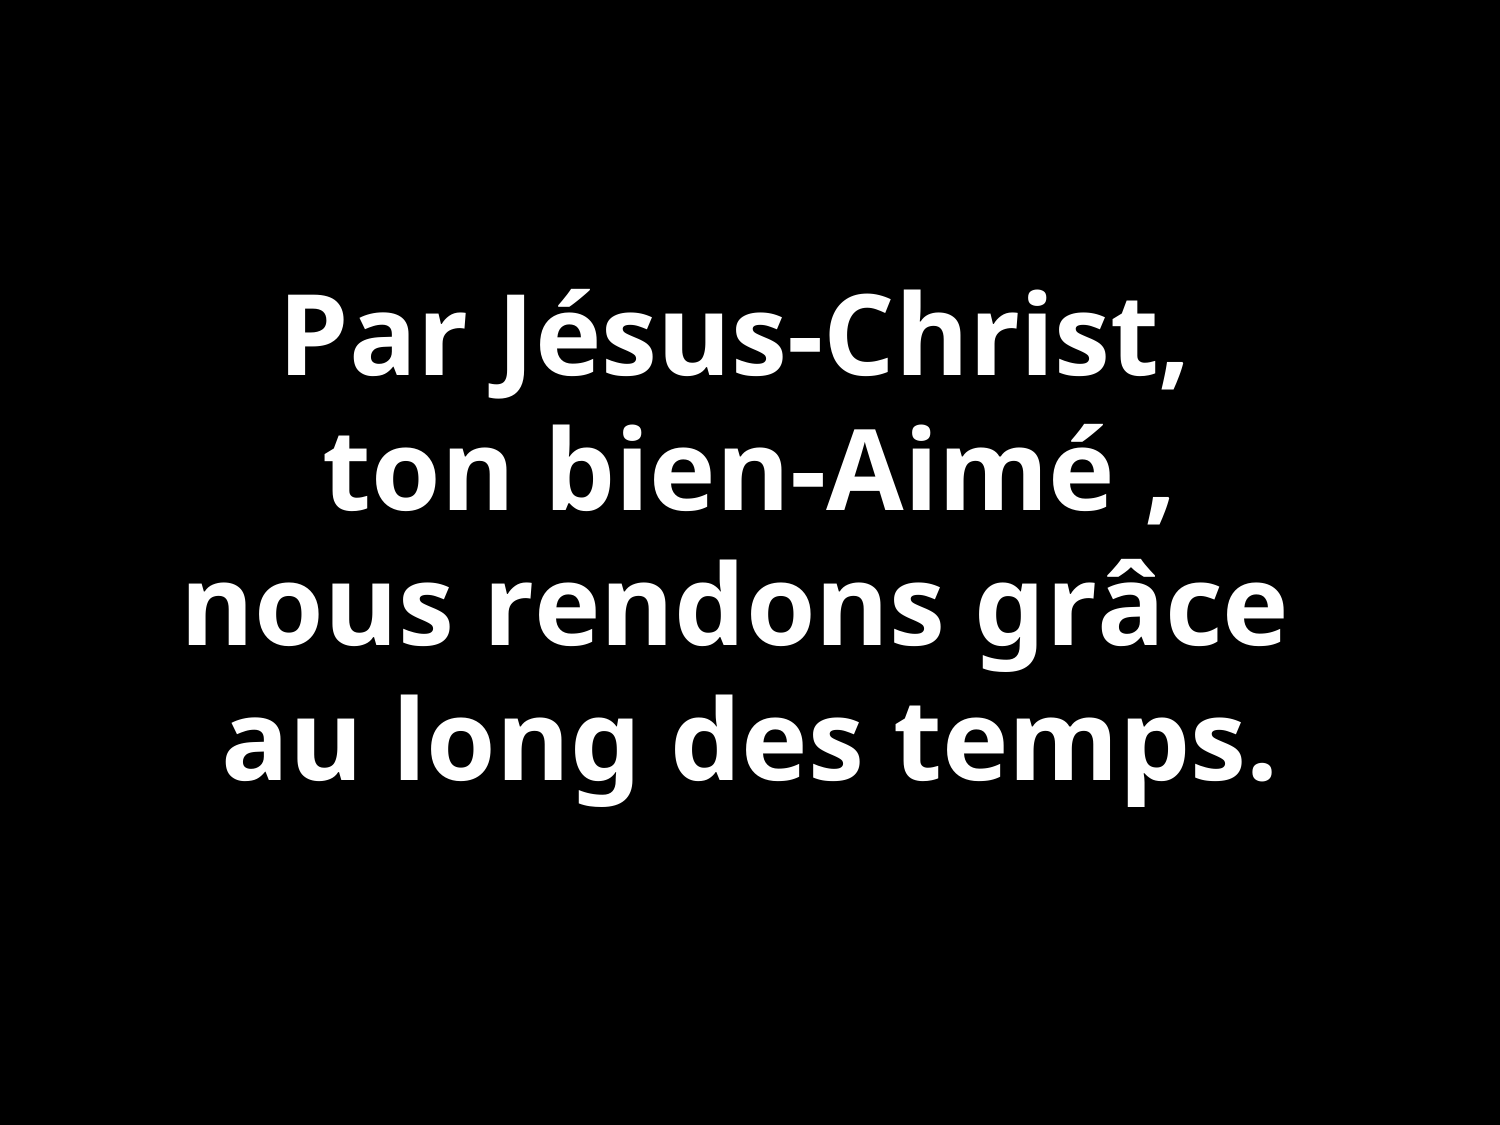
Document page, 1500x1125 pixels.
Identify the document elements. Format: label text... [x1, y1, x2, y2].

text_box Par Jésus-Christ, ton bien-Aimé , nous rendons grâce au long des temps. [0, 337, 1500, 863]
